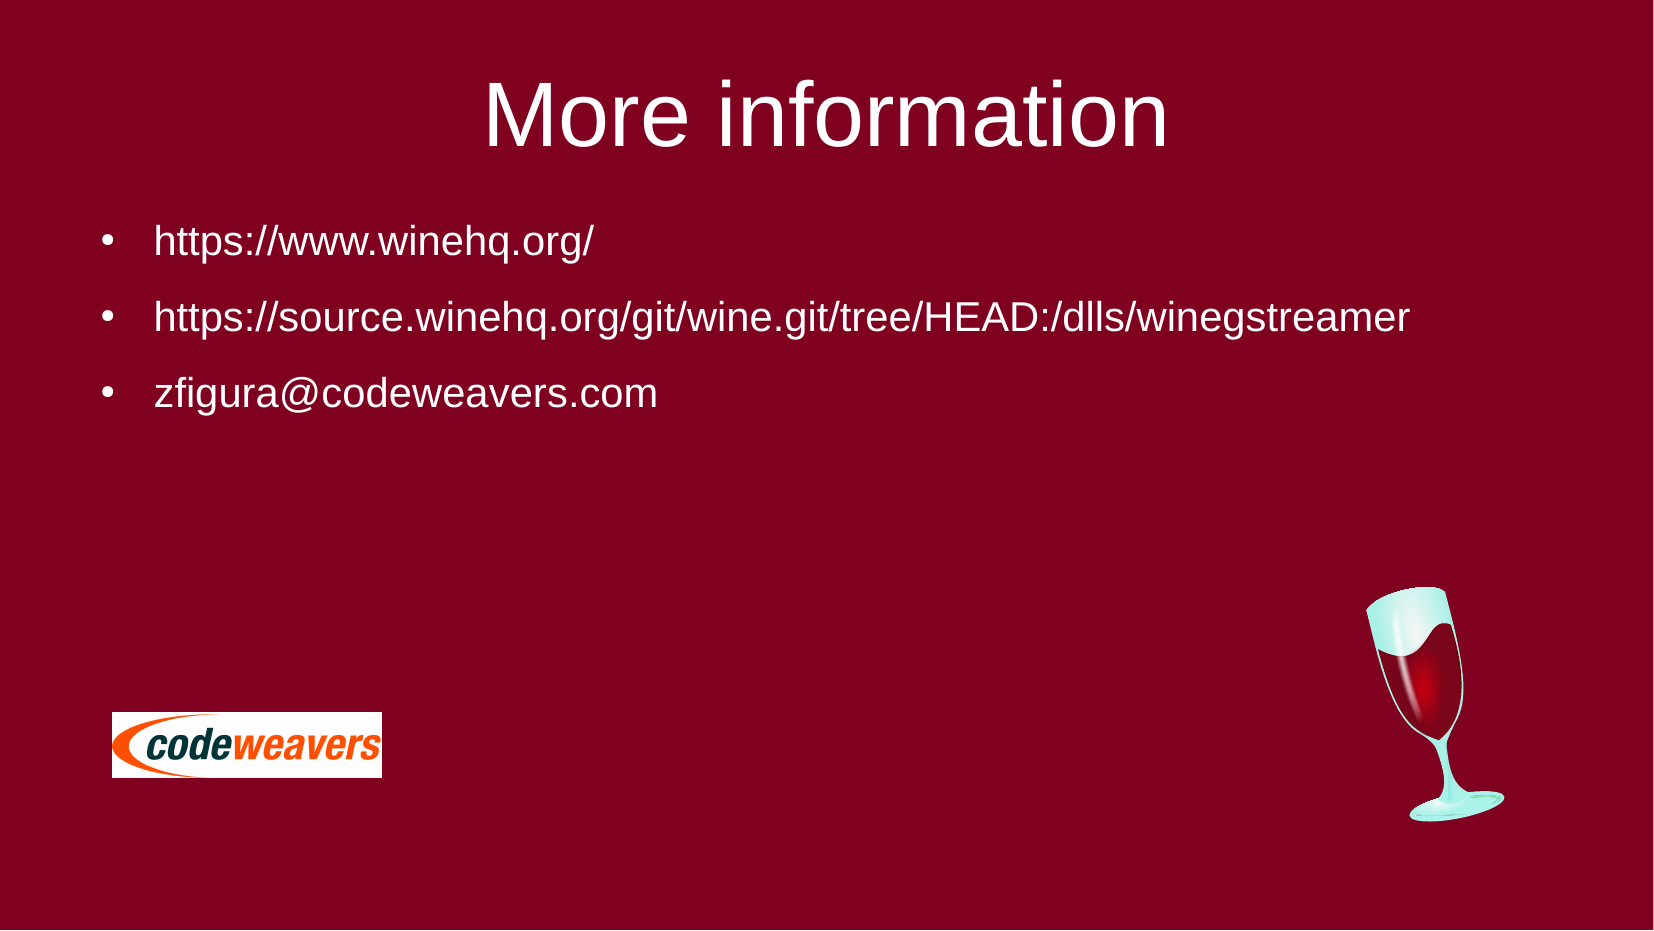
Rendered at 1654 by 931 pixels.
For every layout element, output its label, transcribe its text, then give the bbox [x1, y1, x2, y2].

picture [1312, 563, 1573, 901]
list https://www.winehq.org/ https://source.winehq.org/git/wine.git/tree/HEAD:/dlls/winegstreamer zfigura@codeweavers.com [82, 217, 1571, 758]
title More information [82, 37, 1571, 193]
picture [112, 712, 382, 778]
